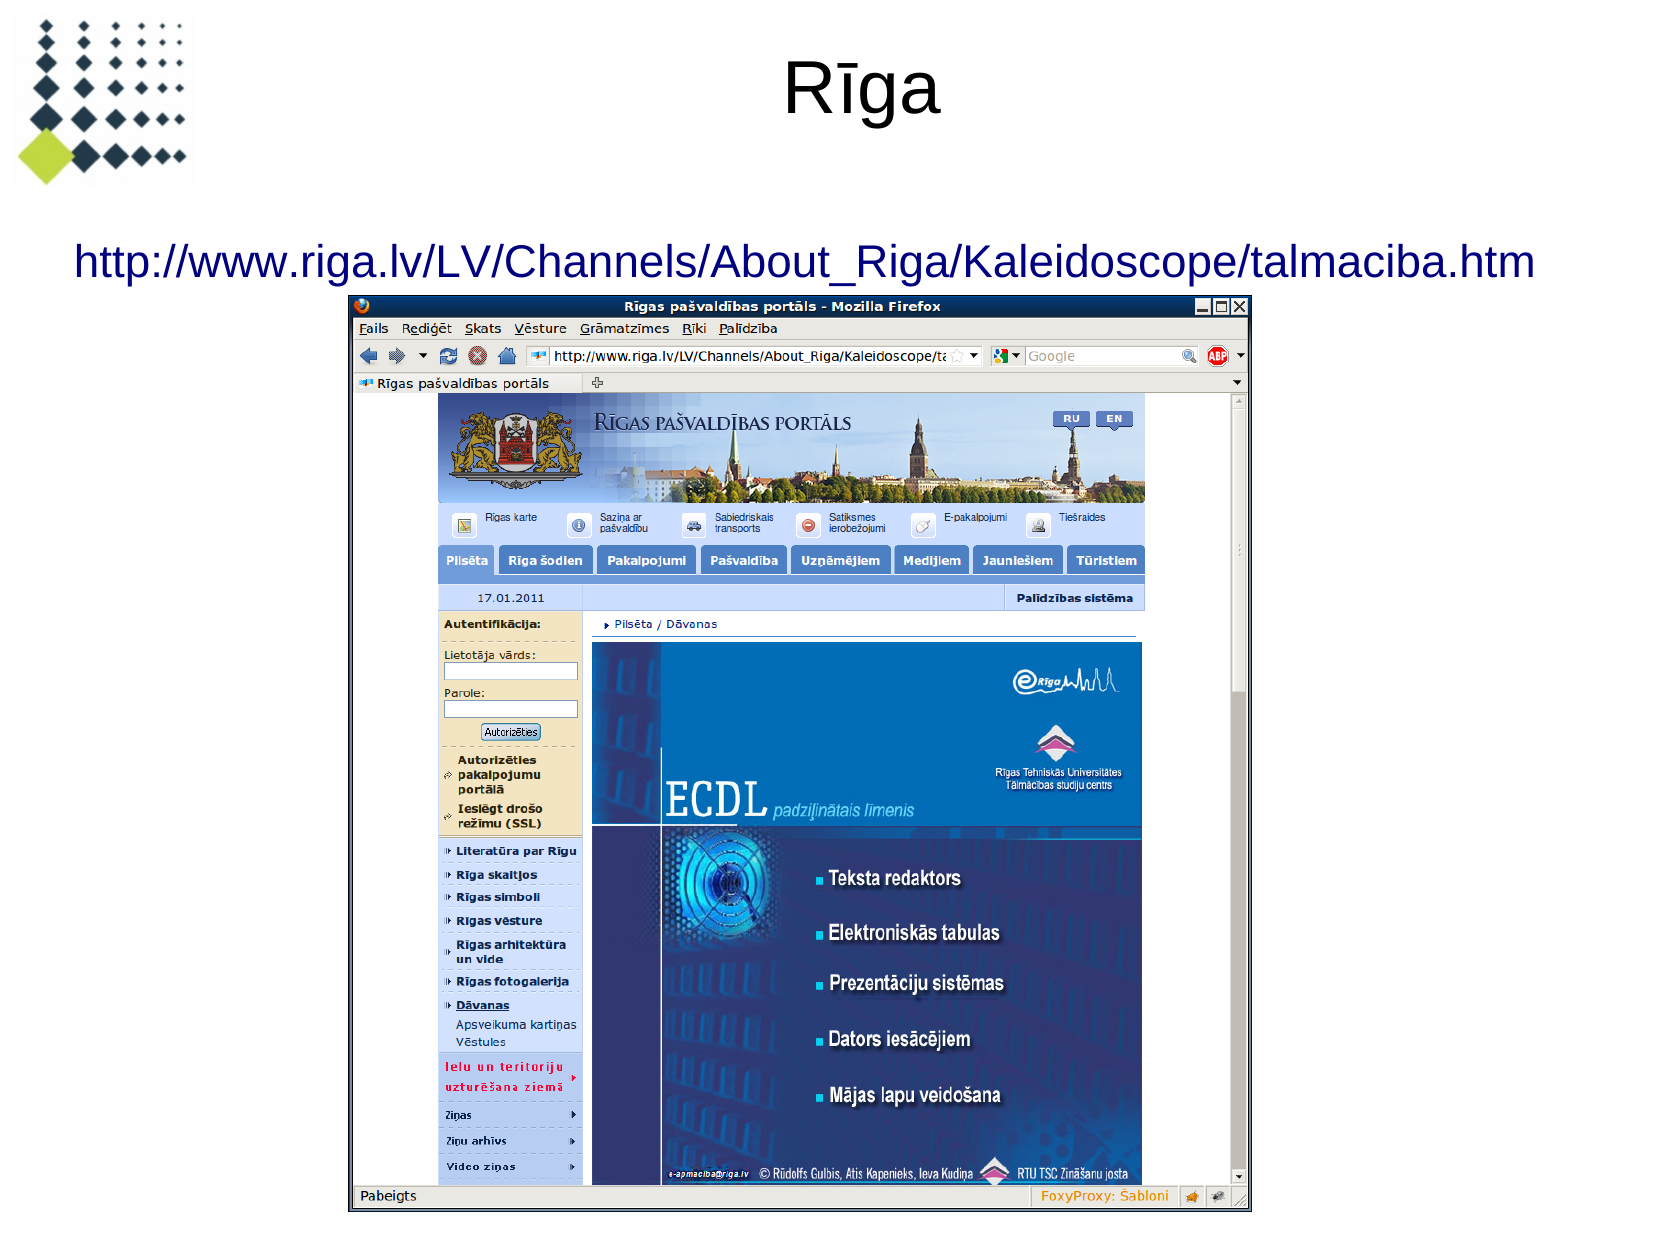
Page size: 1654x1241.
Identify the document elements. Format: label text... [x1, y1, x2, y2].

picture [12, 12, 196, 189]
picture [348, 295, 1252, 1212]
title Rīga [153, 48, 1571, 133]
list http://www.riga.lv/LV/Channels/About_Riga/Kaleidoscope/talmaciba.htm [17, 236, 1630, 367]
